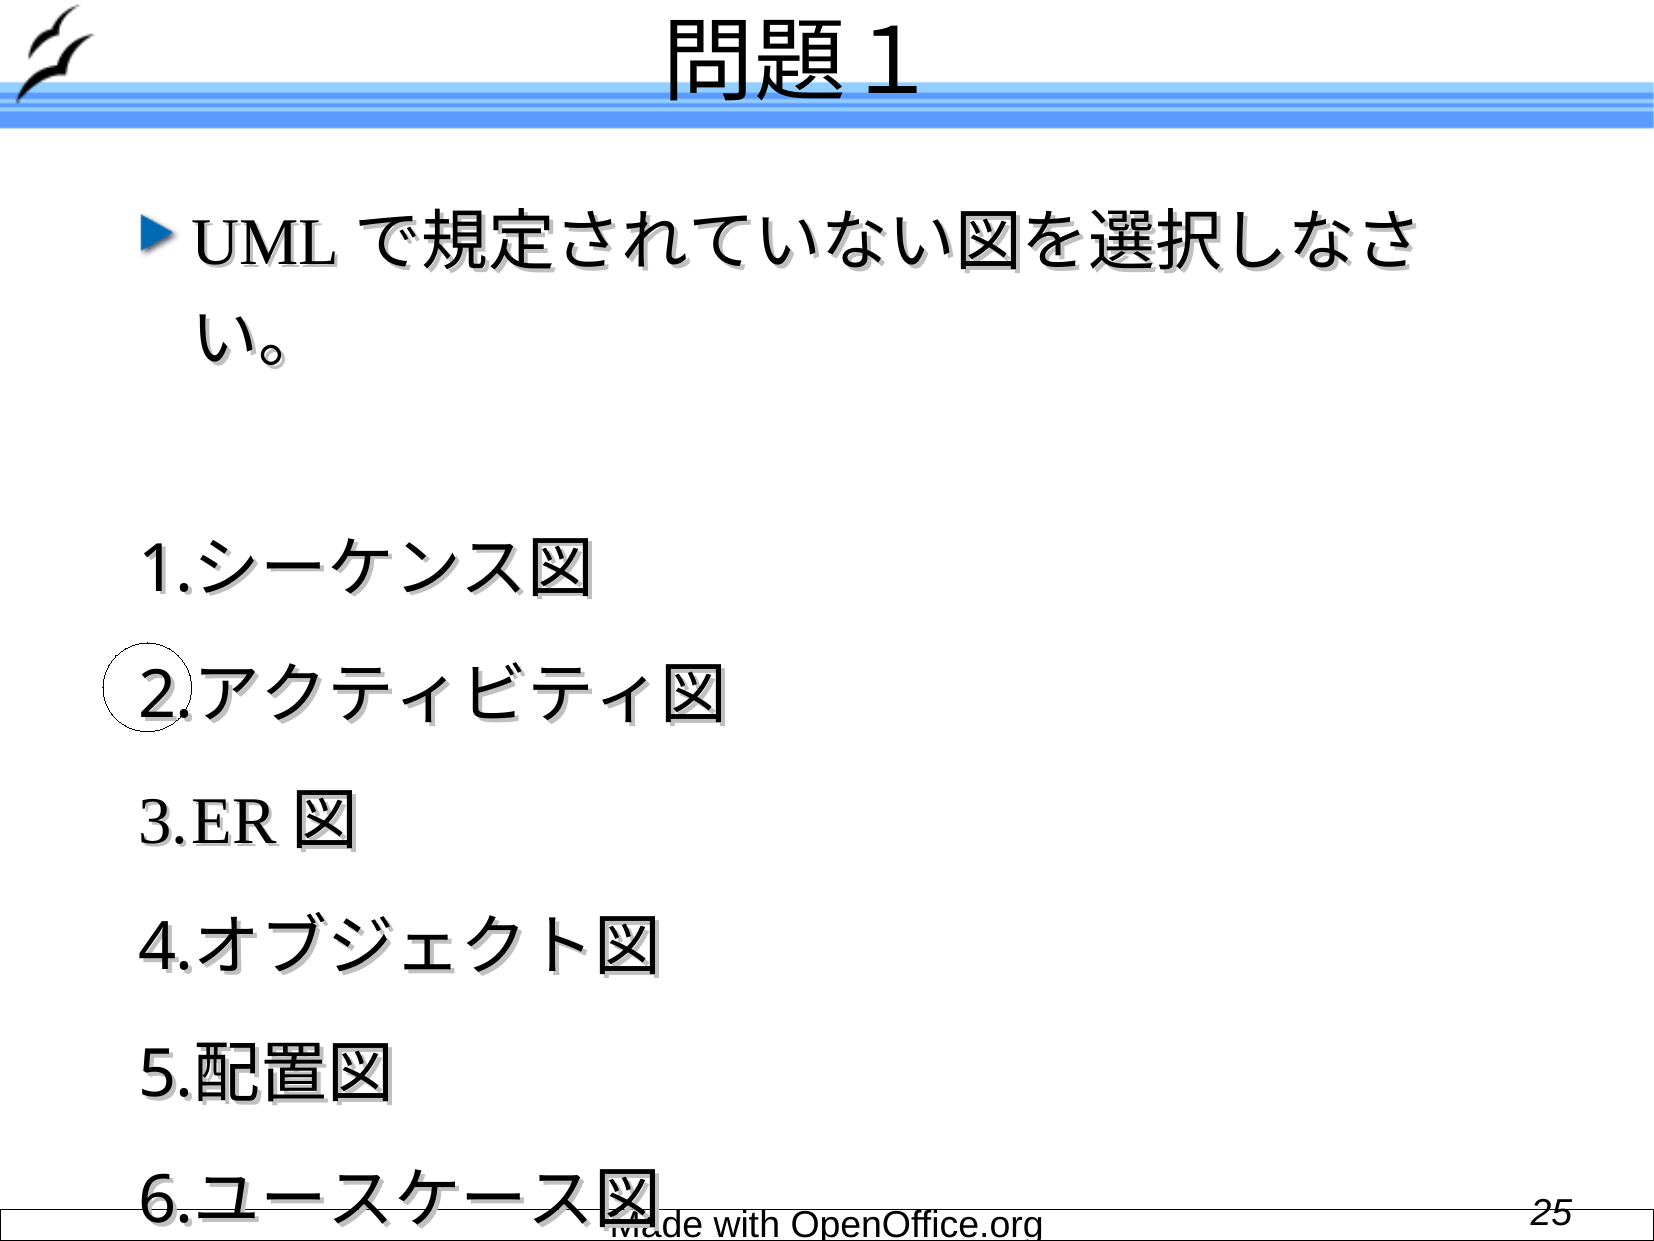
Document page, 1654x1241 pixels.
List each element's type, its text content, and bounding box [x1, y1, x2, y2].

picture [0, 0, 1654, 133]
title 問題１ [94, 0, 1507, 107]
list UMLで規定されていない図を選択しなさい。 シーケンス図 アクティビティ図 ER図 オブジェクト図 配置図 ユースケース図 [120, 187, 1533, 1195]
